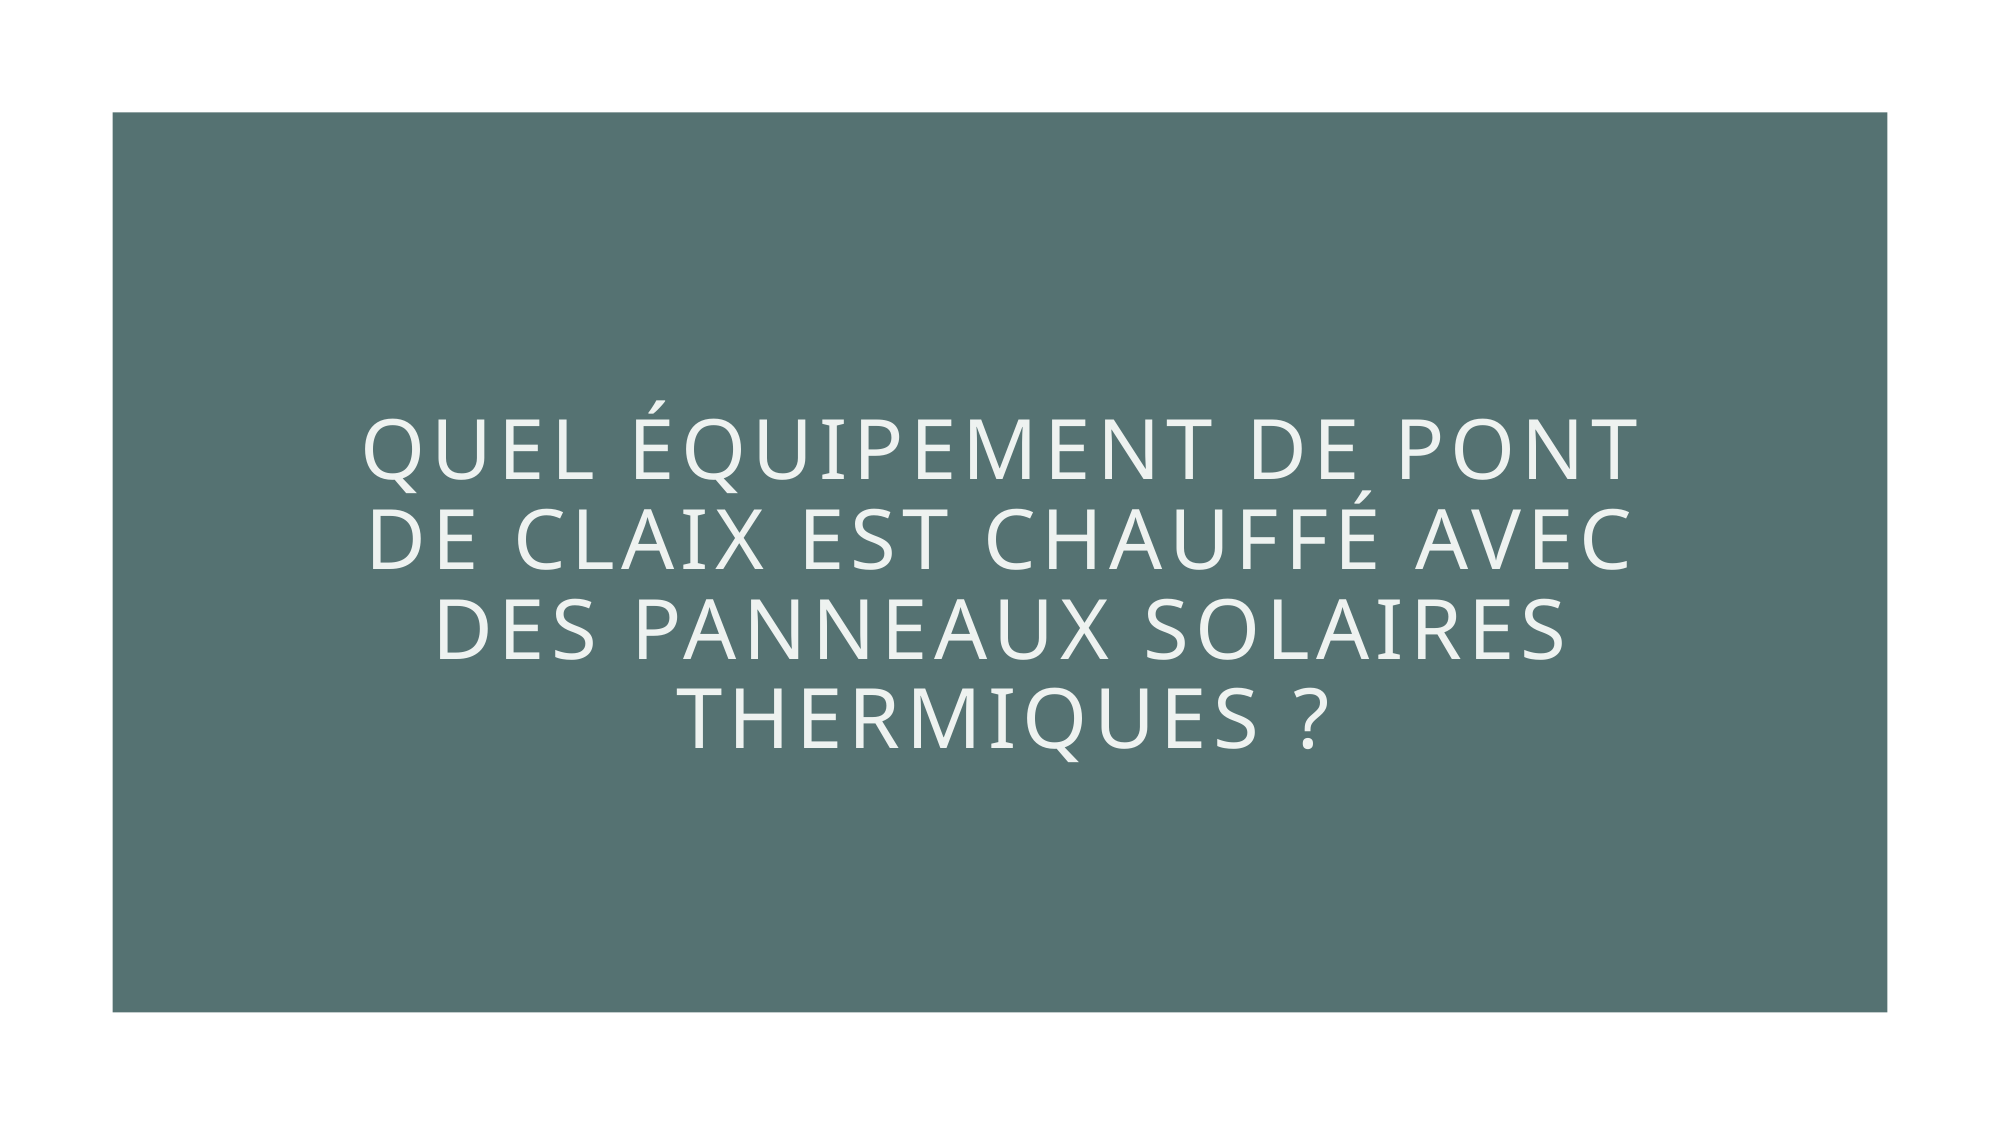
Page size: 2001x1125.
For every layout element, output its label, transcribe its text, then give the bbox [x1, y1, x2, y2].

text_box [112, 112, 1888, 1013]
title Quel équipement de pont de claix est chauffé avec des panneaux solaires thermiques ? [337, 224, 1669, 775]
